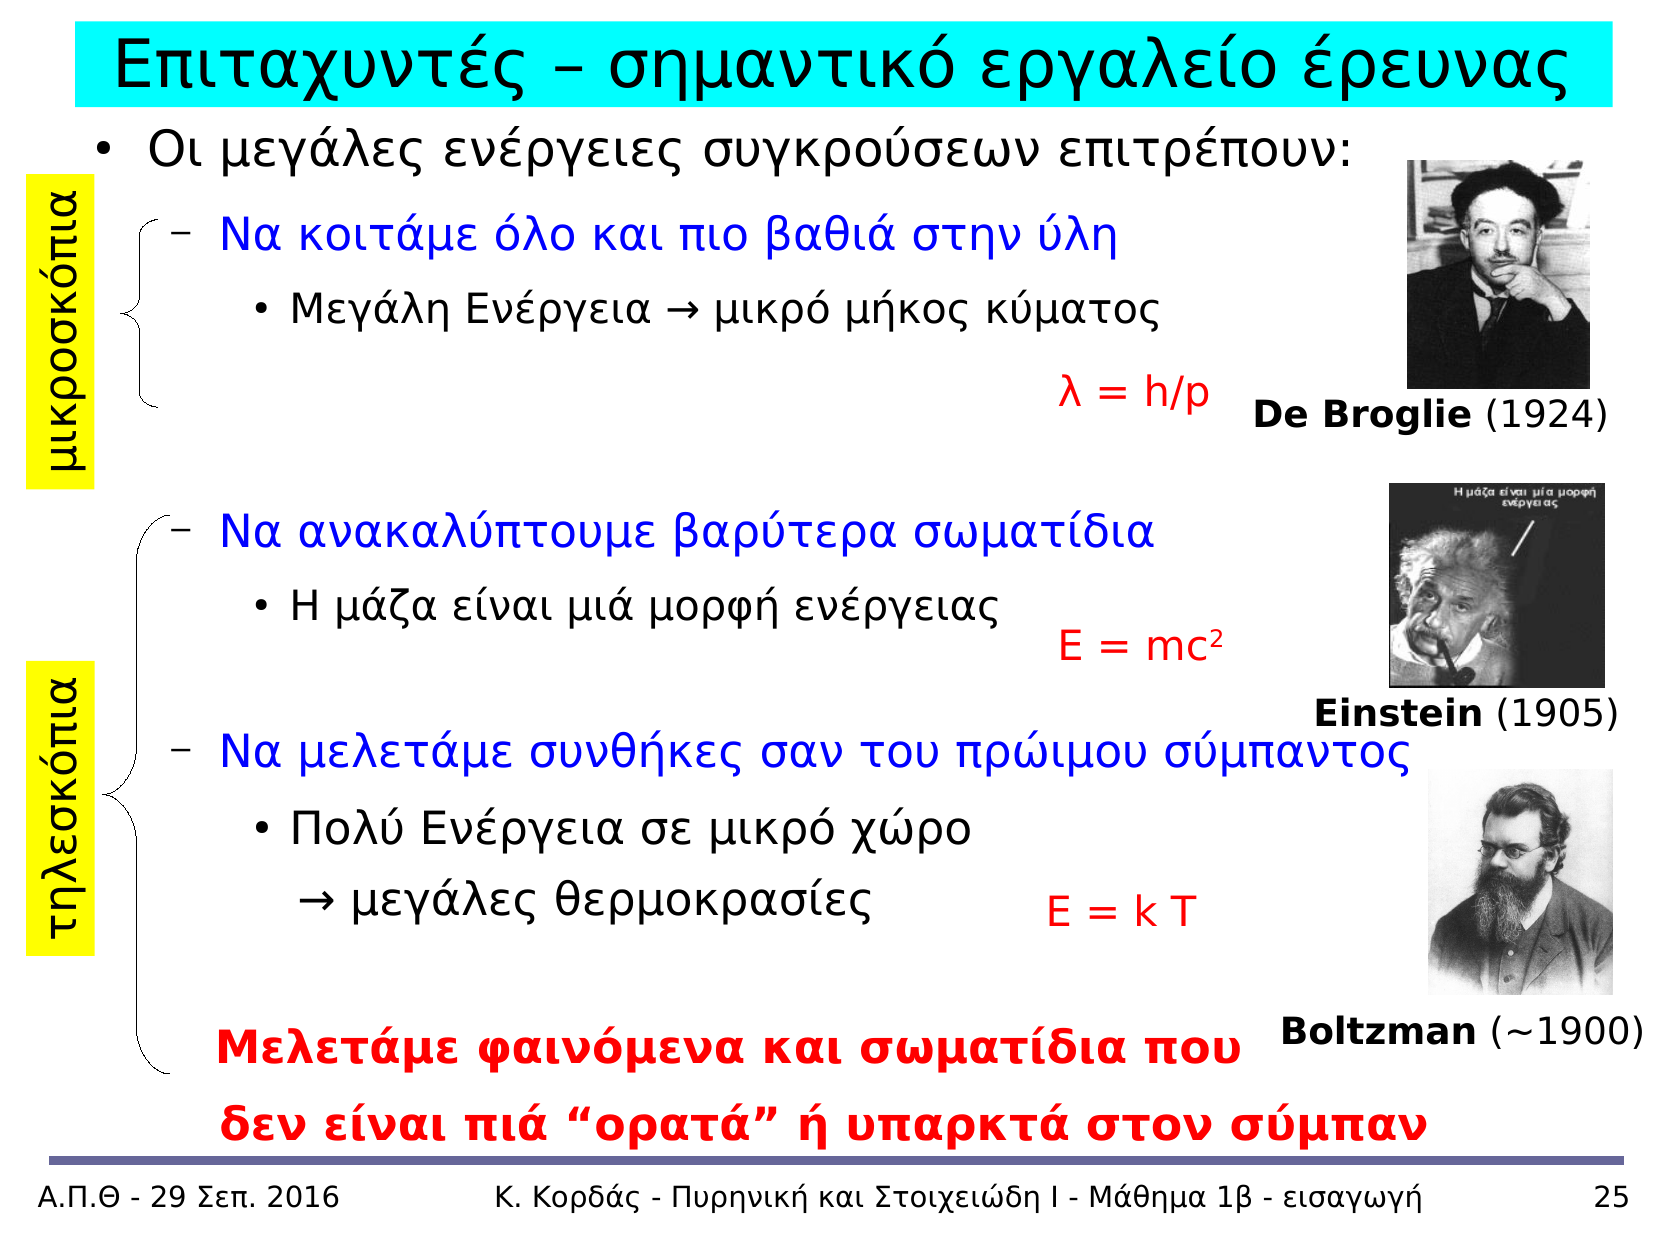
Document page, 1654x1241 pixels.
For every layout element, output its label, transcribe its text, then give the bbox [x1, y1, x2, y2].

text_box λ = h/p [1042, 360, 1253, 425]
text_box μικροσκόπια [26, 174, 95, 490]
title Επιταχυντές – σημαντικό εργαλείο έρευνας [75, 21, 1613, 108]
text_box De Broglie (1924) [1237, 385, 1625, 445]
list Οι μεγάλες ενέργειες συγκρούσεων επιτρέπουν: Να κοιτάμε όλο και πιο βαθιά στην ύλη Μεγάλη Ενέργεια → μικρό μήκος κύματος Να ανακαλύπτουμε βαρύτερα σωματίδια Η μάζα είναι μιά μορφή ενέργειας Να μελετάμε συνθήκες σαν του πρώιμου σύμπαντος Πολύ Ενέργεια σε μικρό χώρο → μεγάλες θερμοκρασίες Μελετάμε φαινόμενα και σωματίδια που δεν είναι πιά “ορατά” ή υπαρκτά στον σύμπαν [76, 120, 1565, 1156]
picture [1407, 160, 1590, 385]
picture [1389, 483, 1605, 683]
text_box τηλεσκόπια [26, 660, 95, 956]
text_box Einstein (1905) [1298, 683, 1635, 743]
picture [1428, 769, 1613, 995]
text_box E = mc2 [1042, 614, 1264, 679]
text_box Boltzman (~1900) [1265, 1002, 1654, 1062]
text_box E = k T [1030, 879, 1236, 944]
